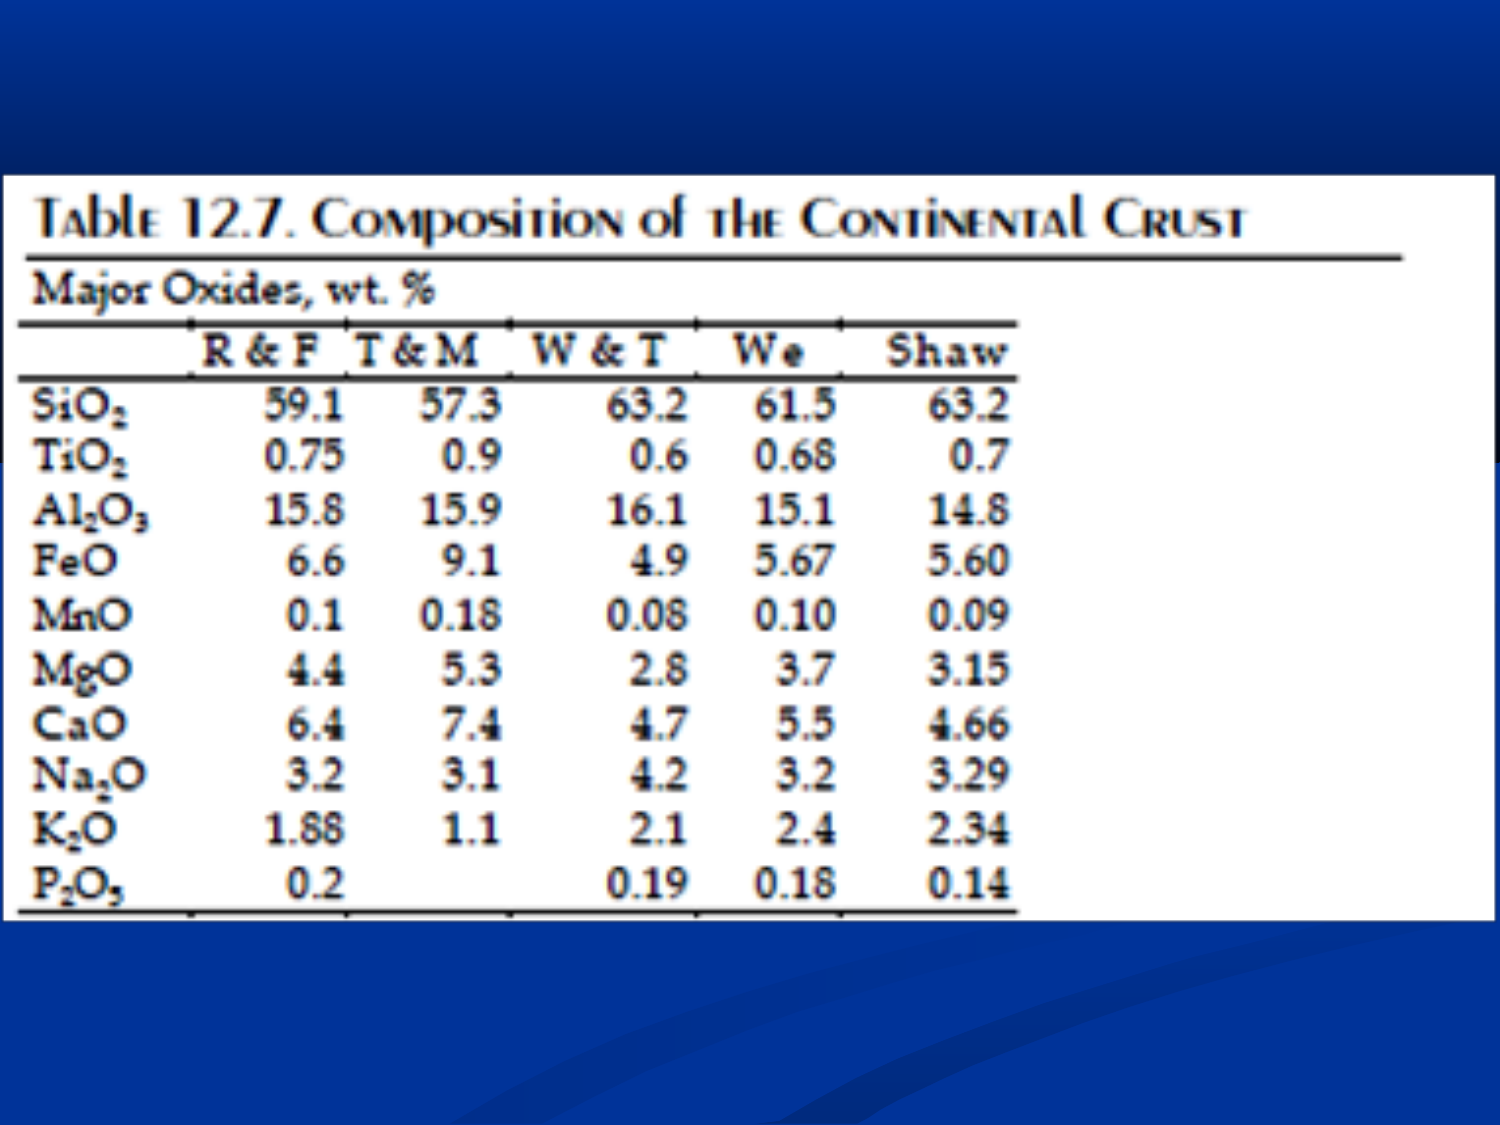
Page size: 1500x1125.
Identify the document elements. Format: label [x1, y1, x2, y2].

picture [0, 172, 1500, 927]
